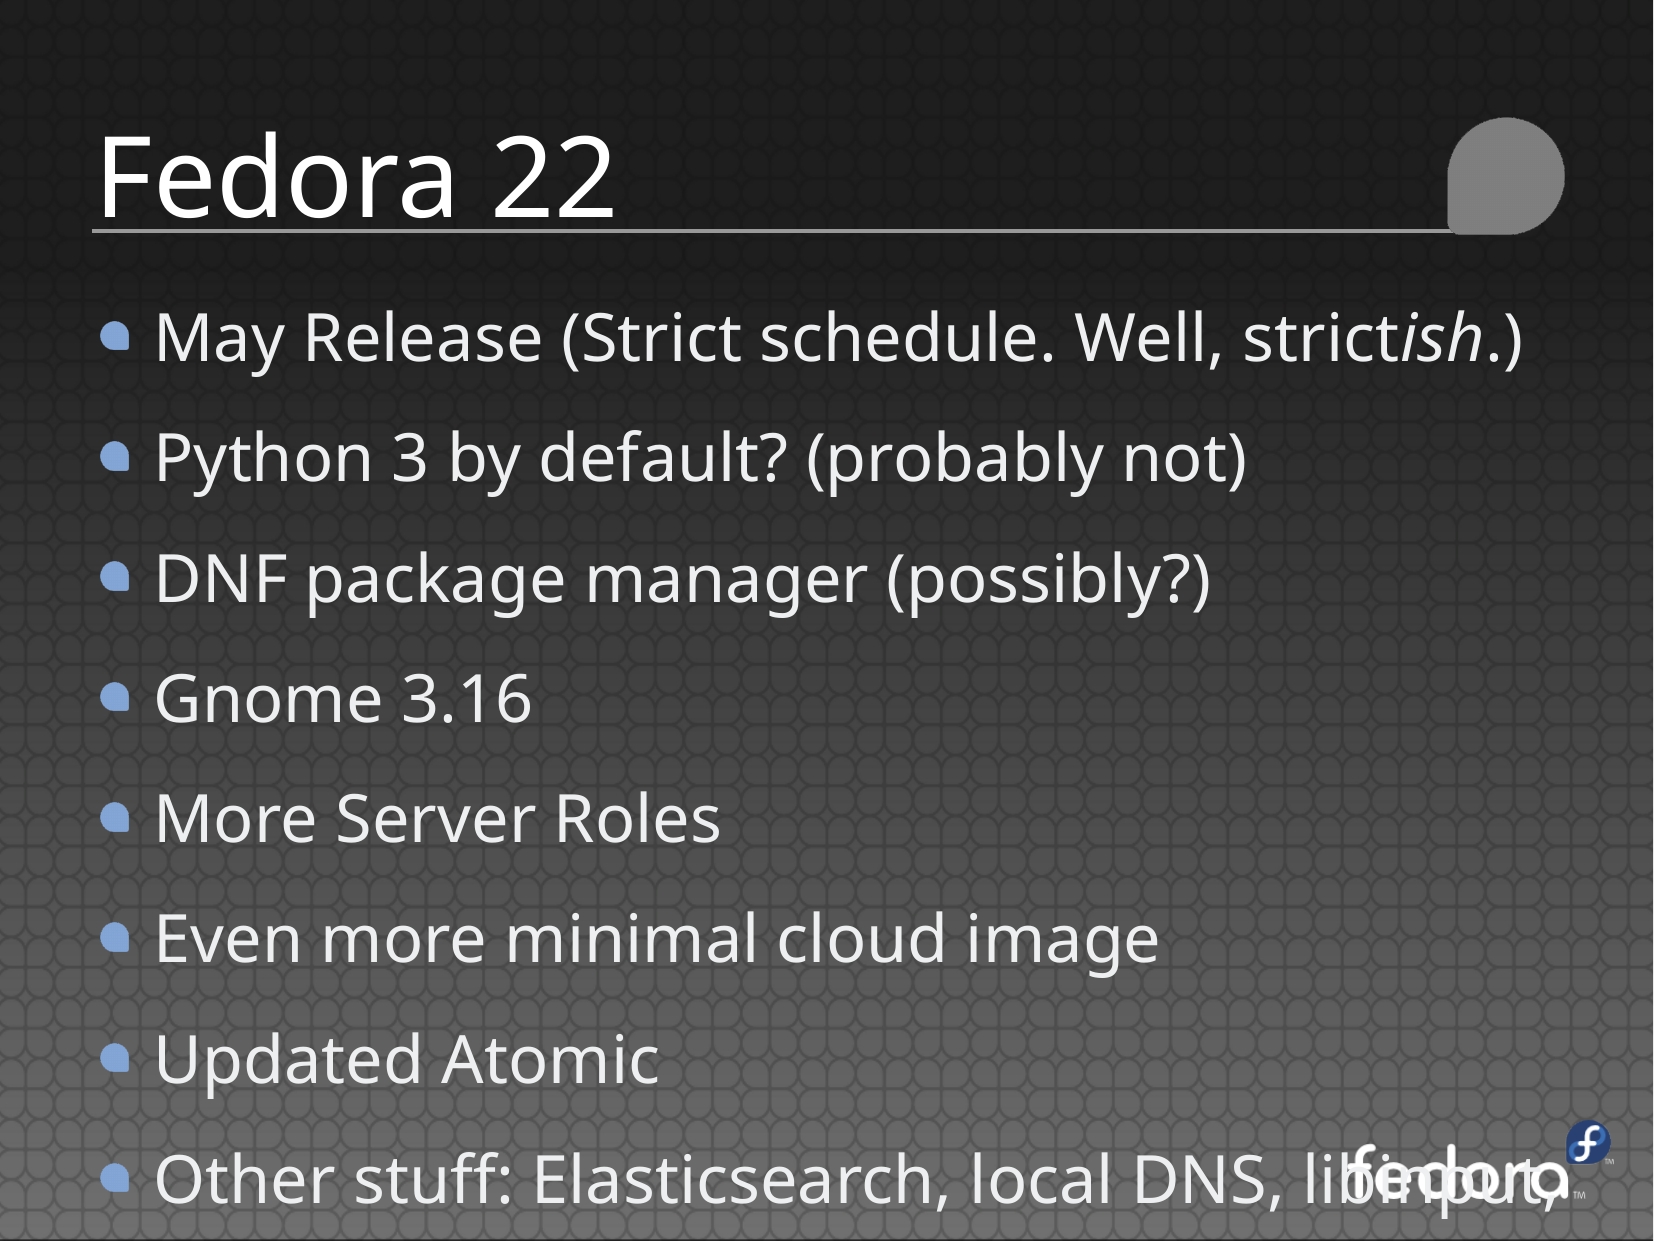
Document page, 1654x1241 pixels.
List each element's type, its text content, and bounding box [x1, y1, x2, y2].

title Fedora 22 [94, 100, 1431, 247]
list May Release (Strict schedule. Well, strictish.) Python 3 by default? (probably not) DNF package manager (possibly?) Gnome 3.16 More Server Roles Even more minimal cloud image Updated Atomic Other stuff: Elasticsearch, local DNS, libinput, Ruby 2.2 + Rails 4.2, Perl 5.20, GCC5 [82, 290, 1571, 1197]
picture [0, 0, 1654, 1241]
